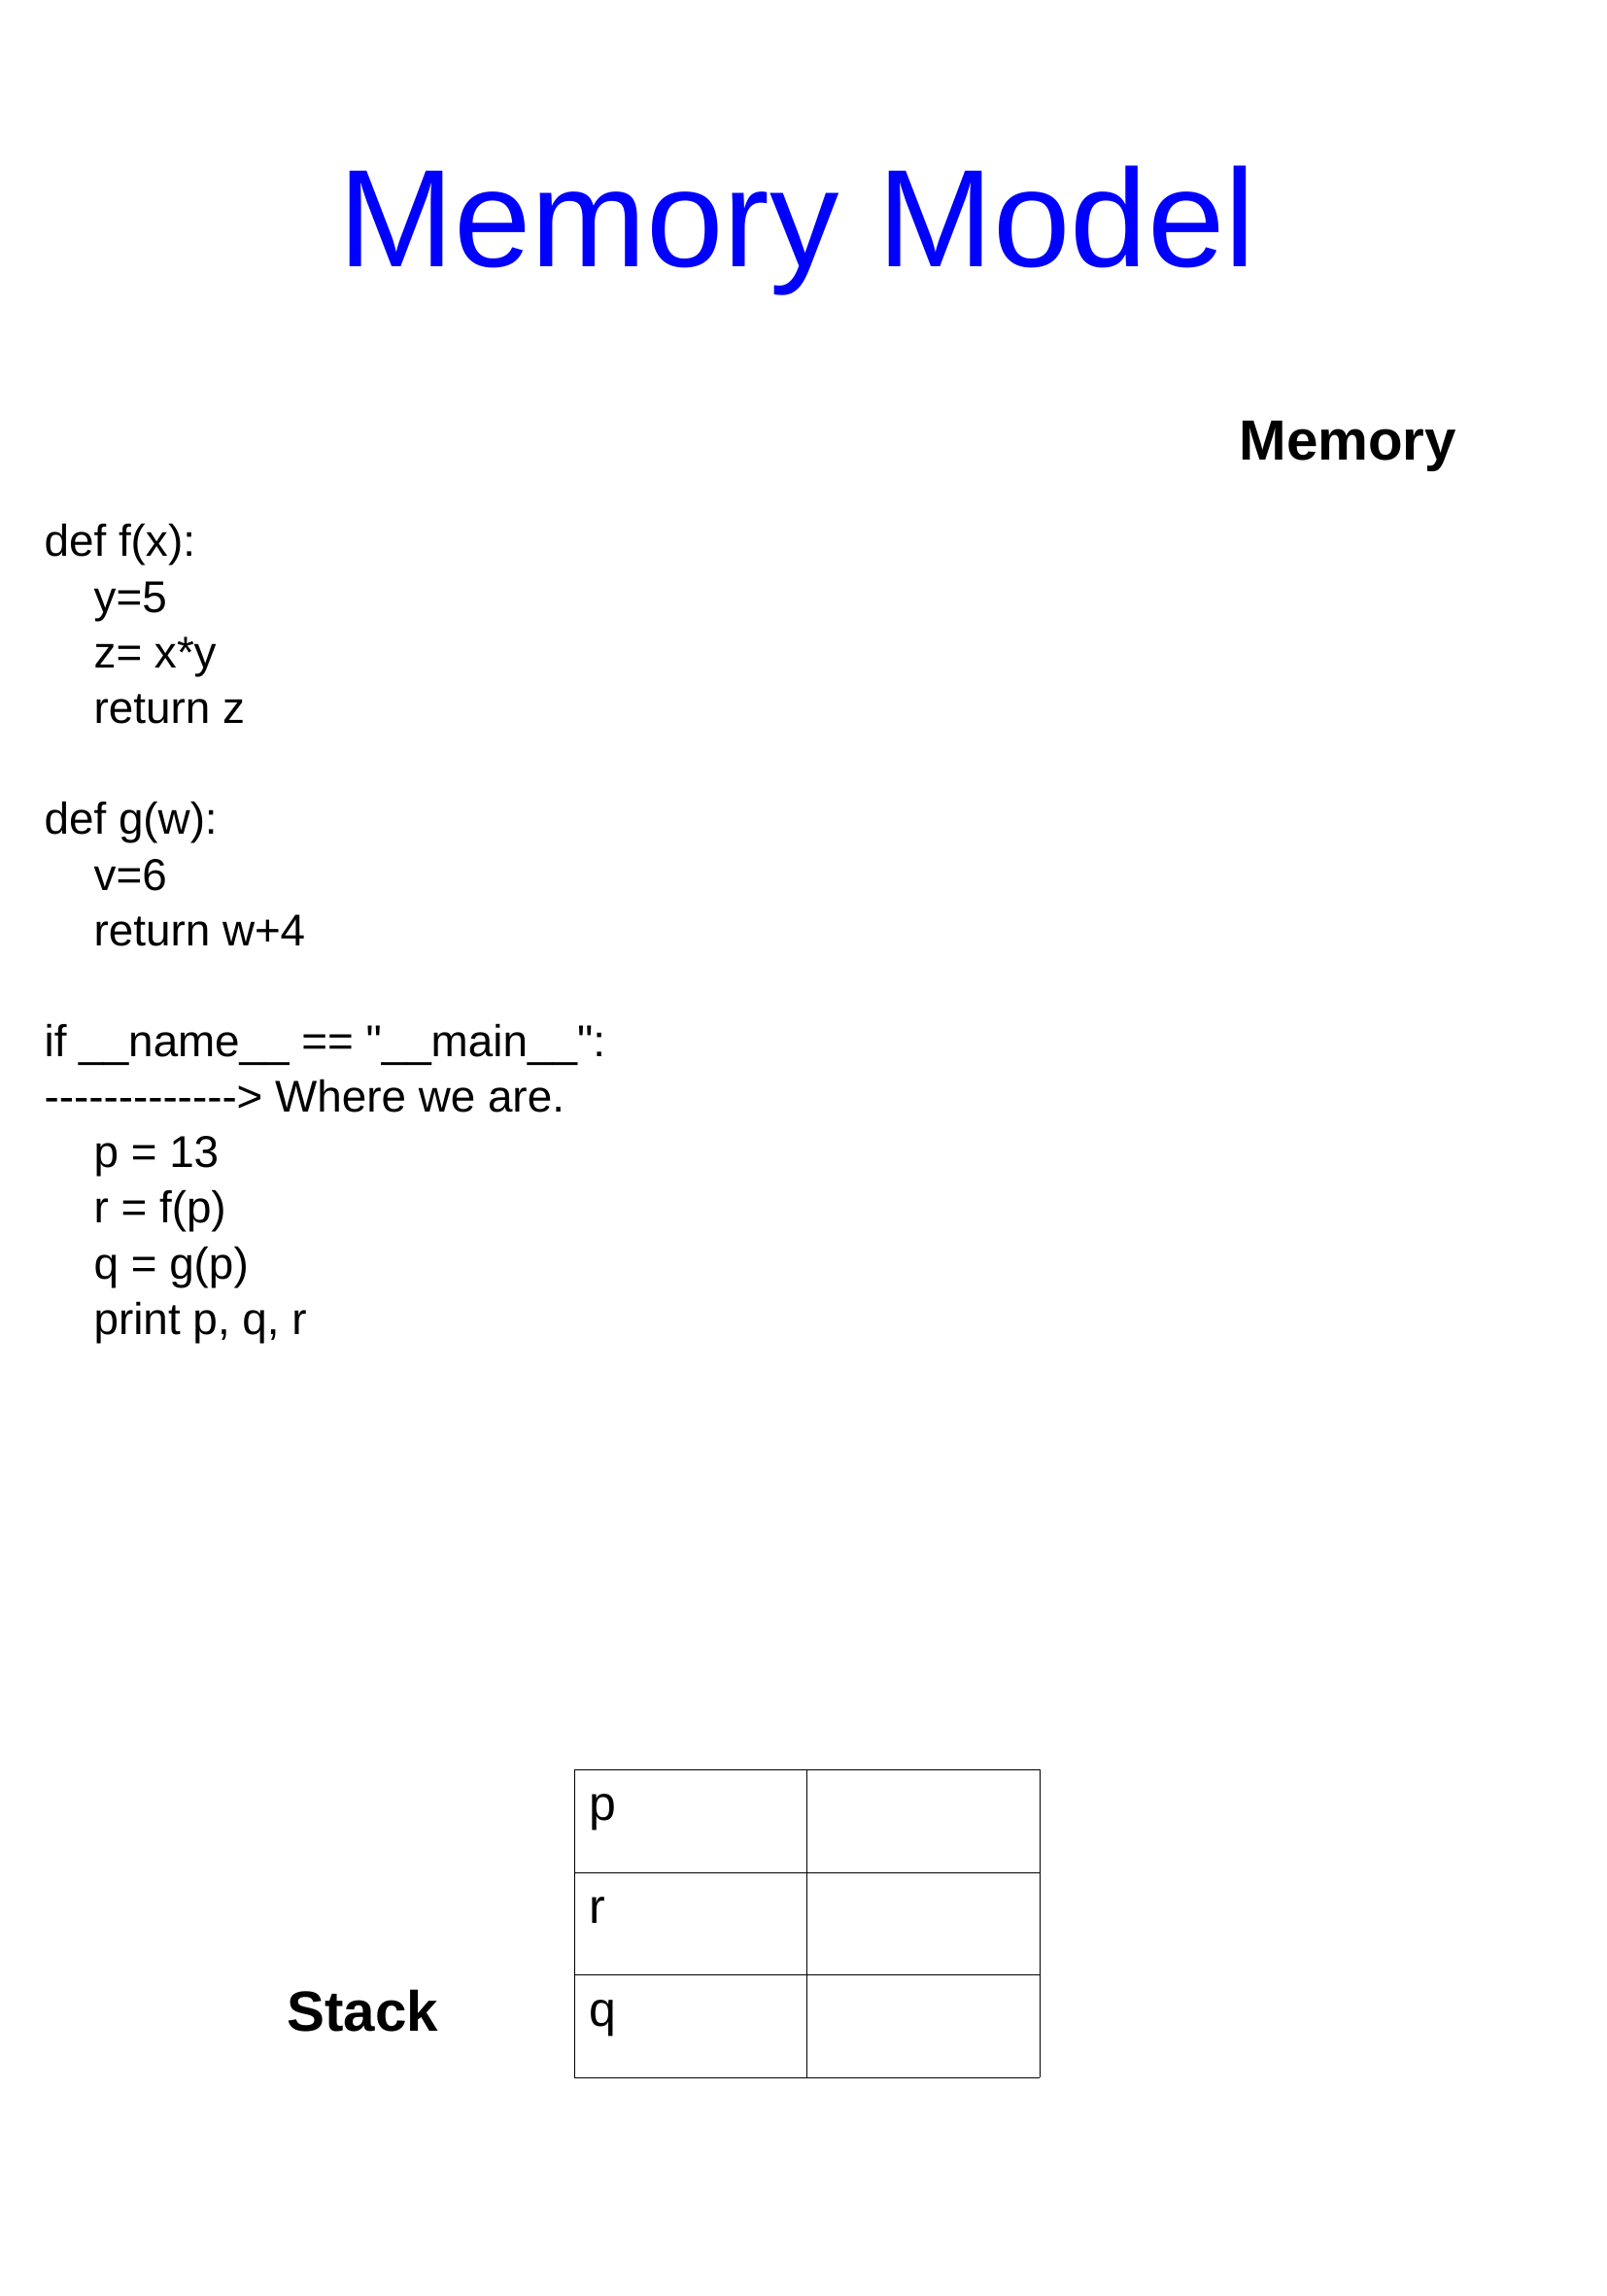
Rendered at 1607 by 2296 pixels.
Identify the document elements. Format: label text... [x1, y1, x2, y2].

table_cell [807, 1873, 1040, 1974]
table_cell q [575, 1975, 806, 2077]
table_header [807, 1770, 1040, 1872]
title Memory Model [74, 108, 1521, 328]
table_header p [575, 1770, 806, 1872]
list Memory [1170, 408, 1525, 488]
list Stack [218, 1979, 488, 2066]
list def f(x): y=5 z= x*y return z def g(w): v=6 return w+4 if __name__ == "__main__": -------------> Where we are. p = 13 r = f(p) q = g(p) print p, q, r [28, 516, 632, 1345]
table_cell [807, 1975, 1040, 2077]
table_cell r [575, 1873, 806, 1974]
